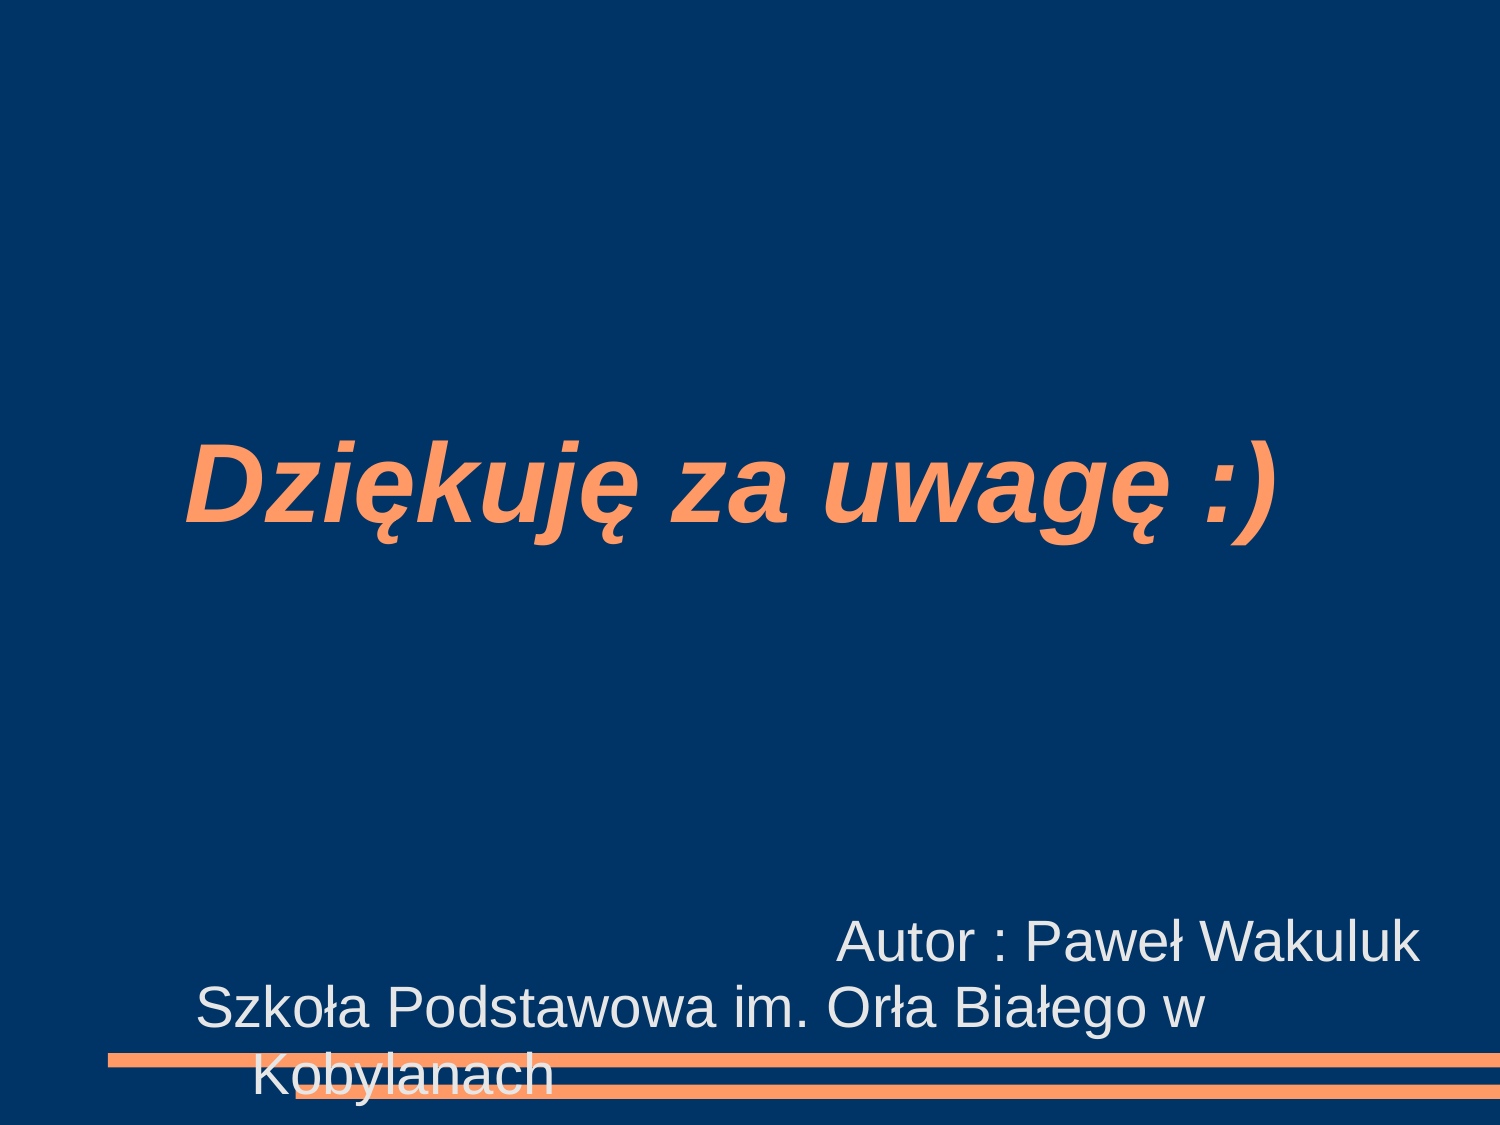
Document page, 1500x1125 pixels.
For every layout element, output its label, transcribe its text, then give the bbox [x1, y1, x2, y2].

list Autor : Paweł Wakuluk Szkoła Podstawowa im. Orła Białego w Kobylanach [138, 903, 1500, 1125]
title Dziękuję za uwagę :) [184, 421, 1465, 549]
